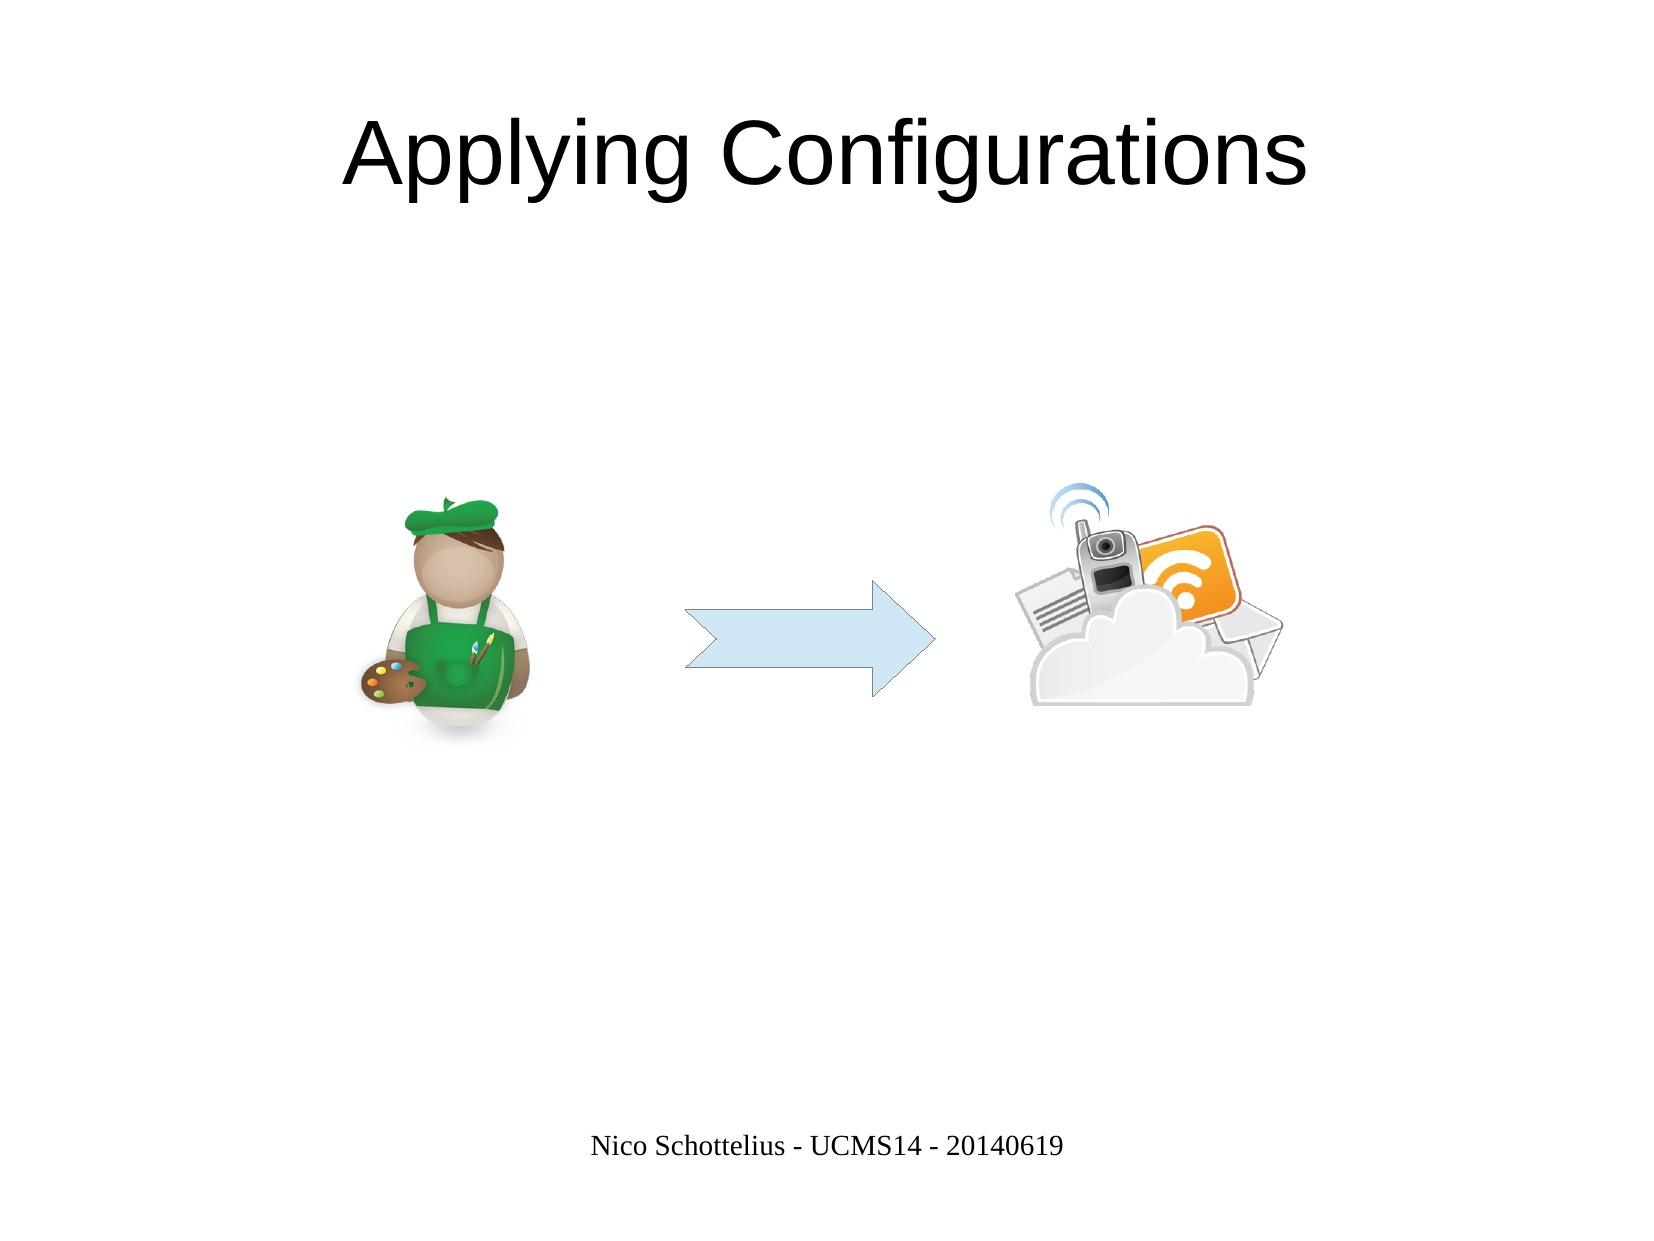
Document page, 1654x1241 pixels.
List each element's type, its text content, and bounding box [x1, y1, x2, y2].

title Applying Configurations [82, 49, 1571, 257]
picture [1015, 483, 1290, 706]
text_box [685, 580, 936, 697]
picture [346, 480, 560, 754]
